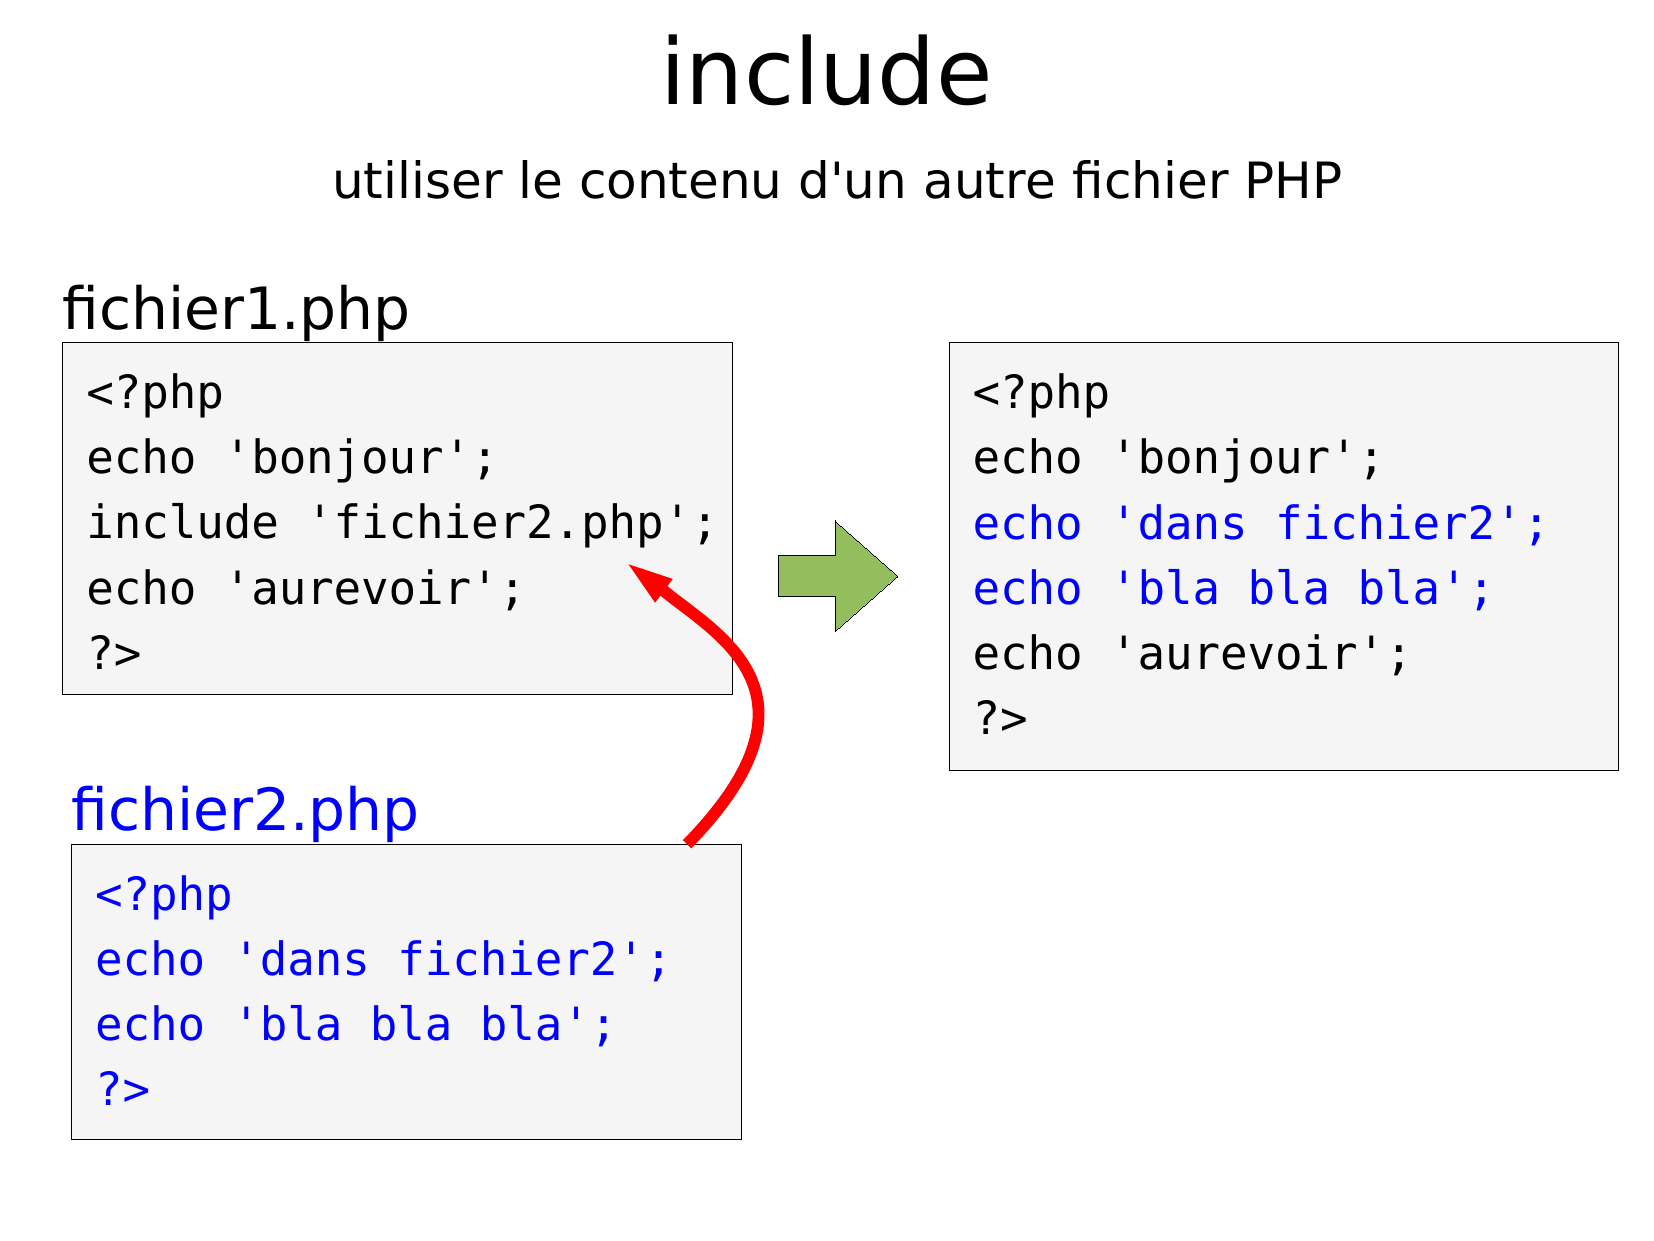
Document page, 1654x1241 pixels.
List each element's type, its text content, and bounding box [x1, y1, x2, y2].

title include [0, 11, 1654, 134]
text_box <?php echo 'dans fichier2'; echo 'bla bla bla'; ?> [95, 867, 673, 1117]
text_box fichier2.php [71, 776, 477, 845]
text_box [778, 520, 898, 632]
text_box utiliser le contenu d'un autre fichier PHP [332, 151, 1242, 210]
text_box fichier1.php [62, 275, 468, 343]
text_box <?php echo 'bonjour'; echo 'dans fichier2'; echo 'bla bla bla'; echo 'aurevoir'; ?> [972, 366, 1551, 746]
text_box [62, 342, 733, 695]
text_box <?php echo 'bonjour'; include 'fichier2.php'; echo 'aurevoir'; ?> [86, 366, 719, 681]
text_box [949, 342, 1619, 771]
text_box [71, 844, 742, 1140]
